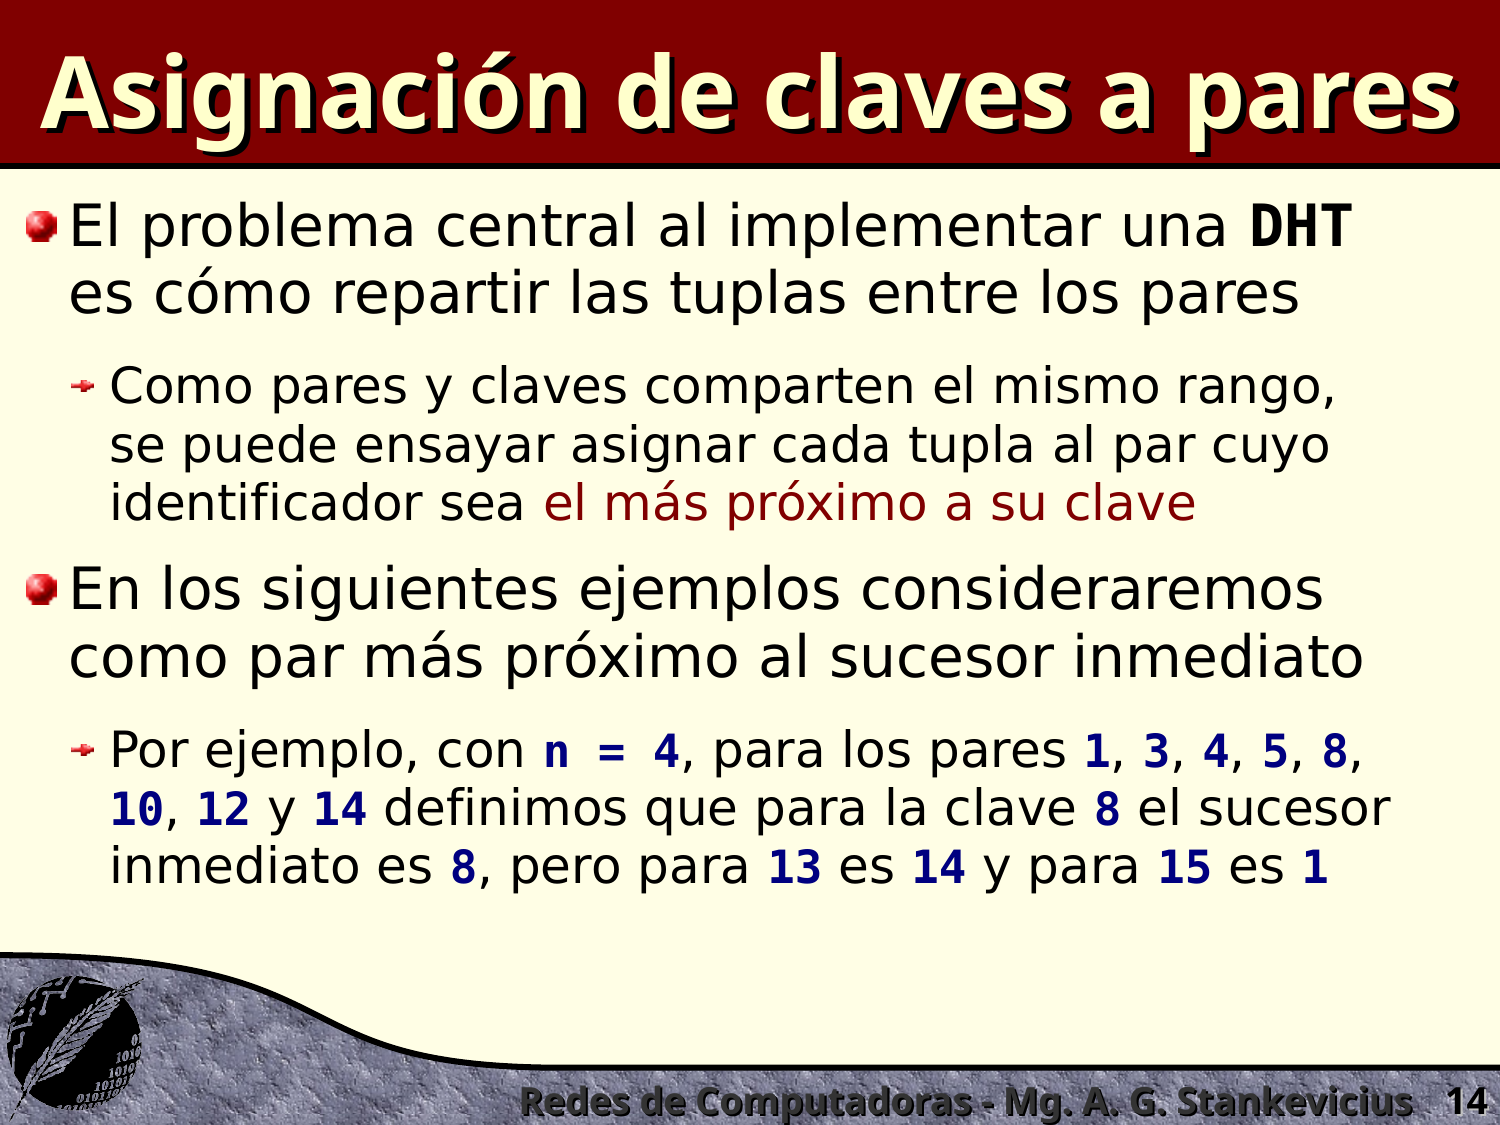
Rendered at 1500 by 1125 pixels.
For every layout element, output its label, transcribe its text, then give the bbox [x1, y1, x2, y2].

picture [0, 959, 1500, 1125]
list El problema central al implementar una DHT es cómo repartir las tuplas entre los pares Como pares y claves comparten el mismo rango, se puede ensayar asignar cada tupla al par cuyo identificador sea el más próximo a su clave En los siguientes ejemplos consideraremos como par más próximo al sucesor inmediato Por ejemplo, con n = 4, para los pares 1, 3, 4, 5, 8, 10, 12 y 14 definimos que para la clave 8 el sucesor inmediato es 8, pero para 13 es 14 y para 15 es 1 [11, 192, 1486, 921]
title Asignación de claves a pares [15, 5, 1485, 160]
picture [1047, 1100, 1054, 1110]
picture [790, 1100, 795, 1110]
